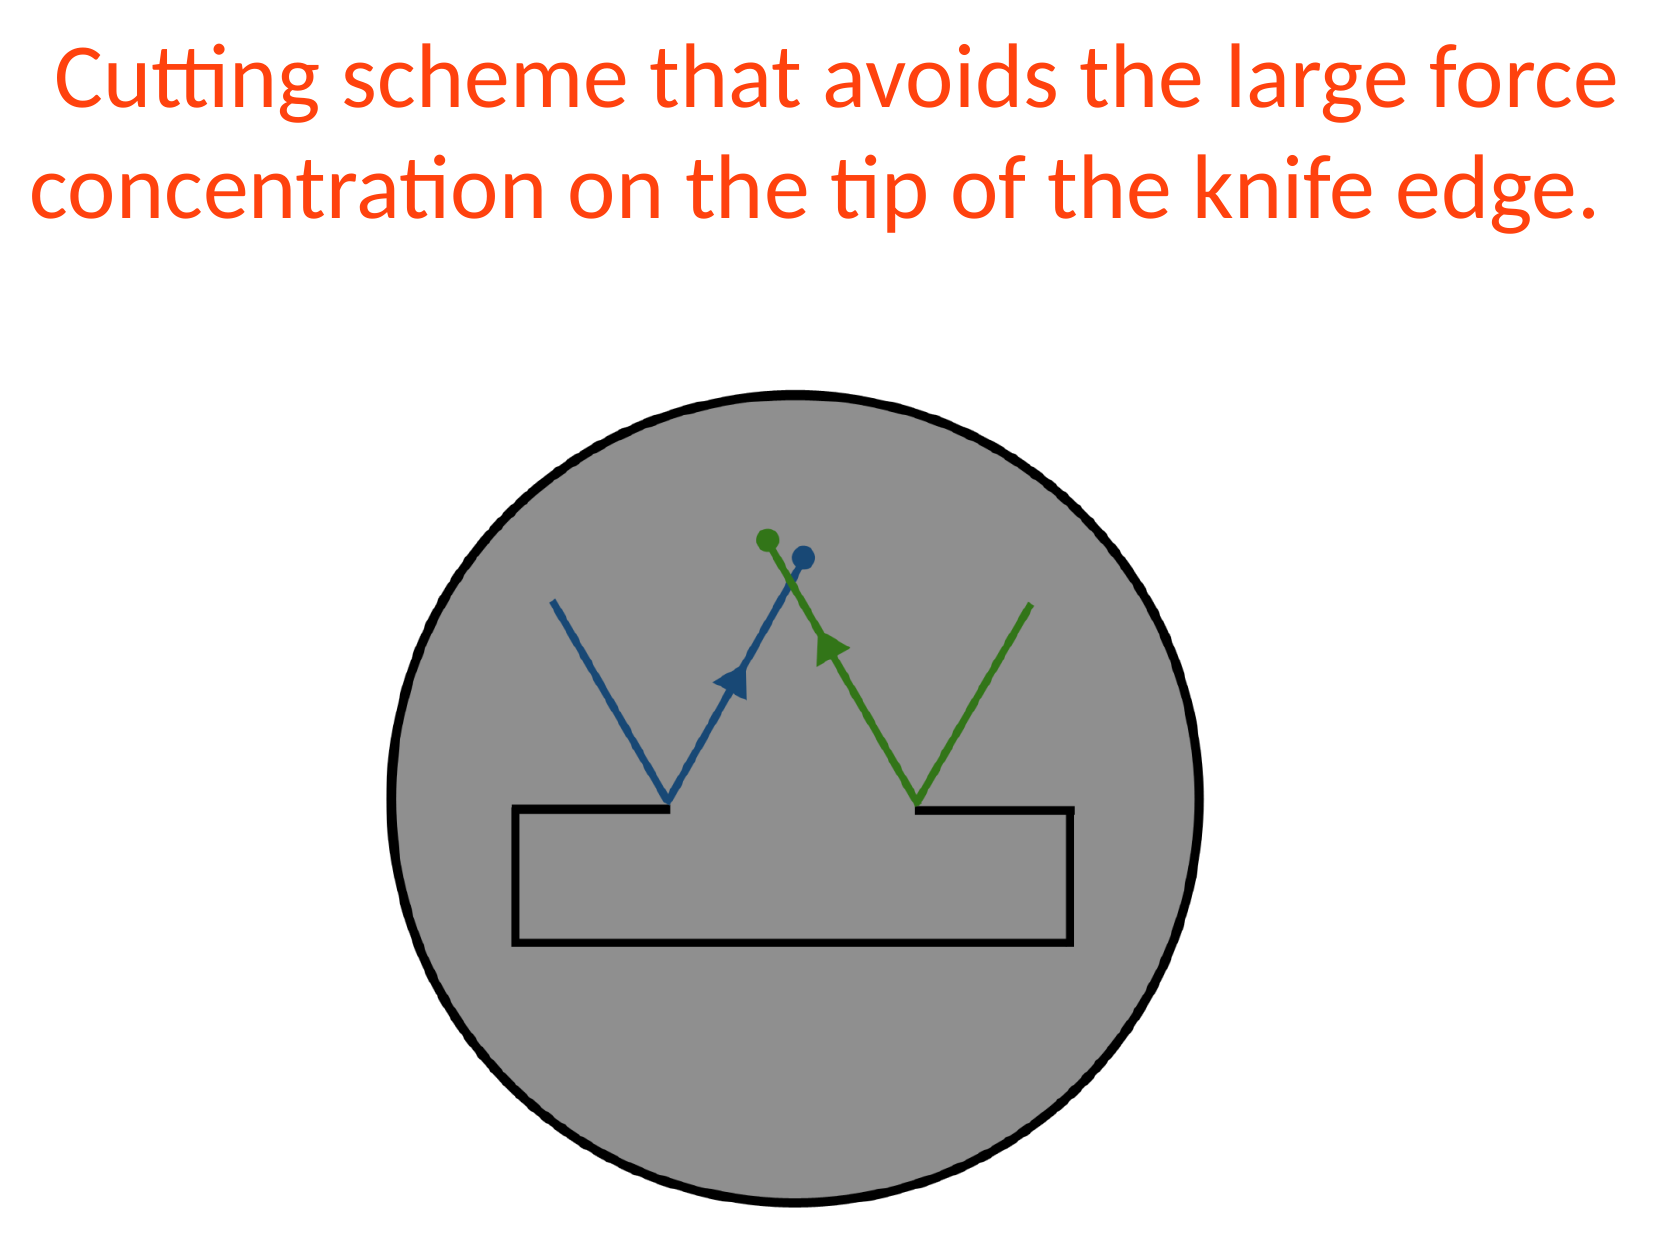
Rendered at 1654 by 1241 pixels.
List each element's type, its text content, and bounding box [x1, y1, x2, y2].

picture [206, 363, 1378, 1241]
text_box Cutting scheme that avoids the large force concentration on the tip of the knife edge. [0, 0, 1654, 245]
